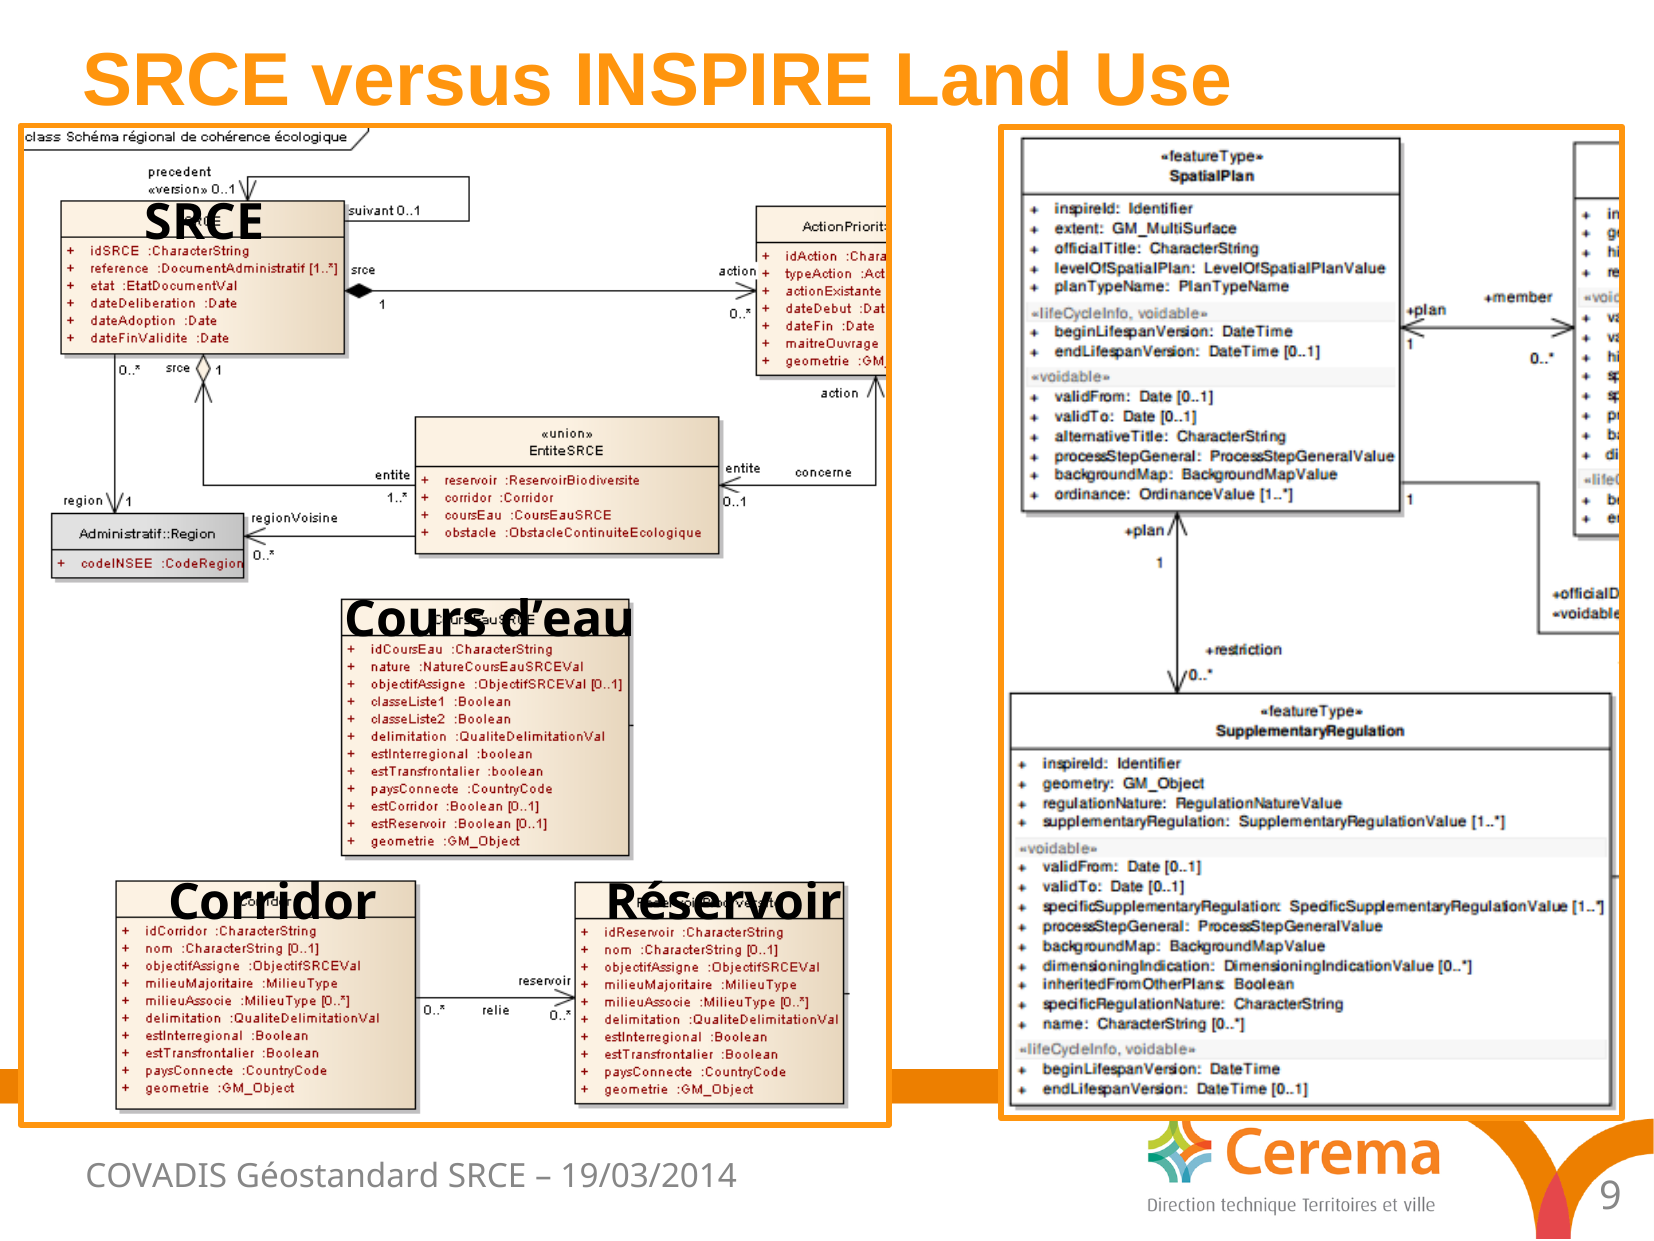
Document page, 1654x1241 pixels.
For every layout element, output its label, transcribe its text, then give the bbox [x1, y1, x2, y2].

picture [0, 1069, 1654, 1239]
text_box Cours d’eau [329, 578, 638, 654]
text_box Corridor [153, 862, 378, 938]
text_box SRCE [129, 182, 275, 258]
text_box Réservoir [590, 862, 842, 938]
title SRCE versus INSPIRE Land Use [82, 19, 1571, 130]
picture [23, 128, 886, 1123]
picture [1003, 129, 1620, 1116]
